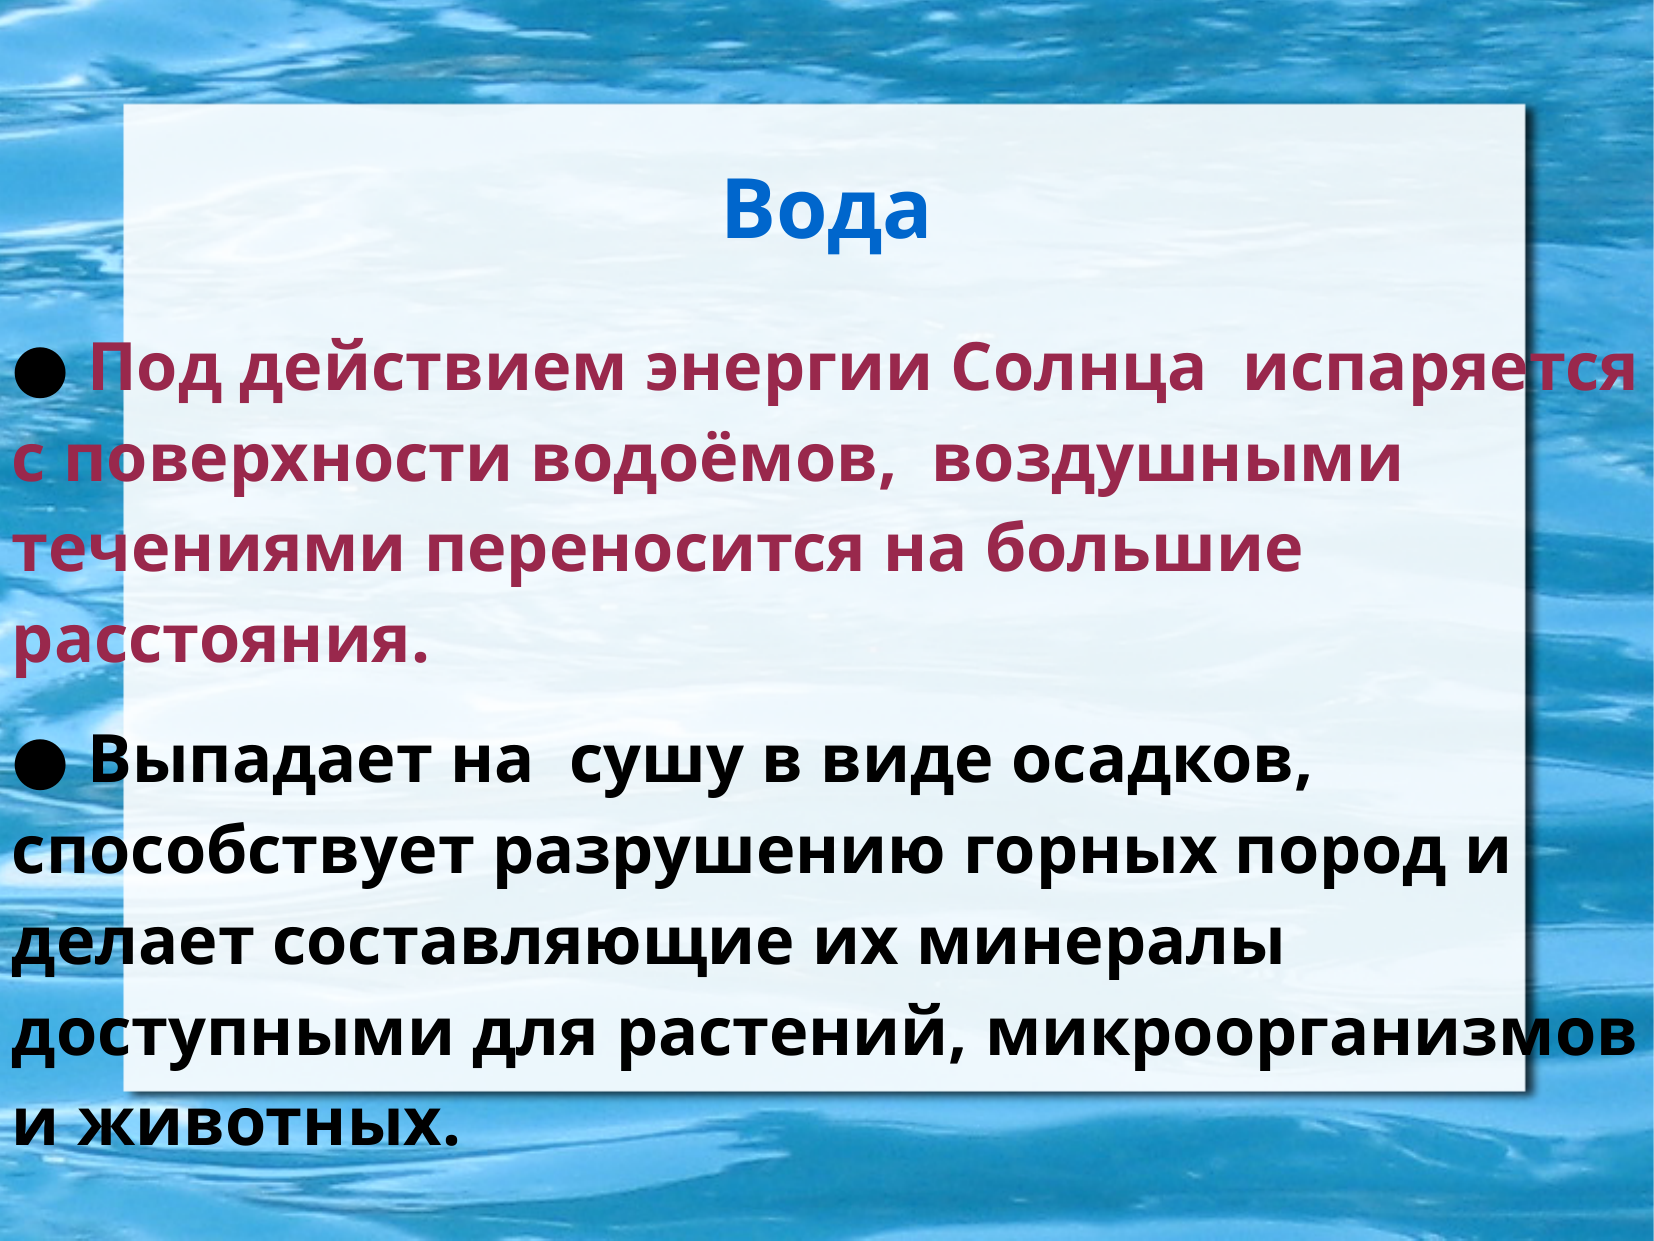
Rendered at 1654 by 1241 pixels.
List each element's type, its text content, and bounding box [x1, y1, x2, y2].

title Вода [147, 118, 1506, 296]
picture [0, 0, 1654, 1241]
list ● Под действием энергии Солнца испаряется с поверхности водоёмов, воздушными течениями переносится на большие расстояния. ● Выпадает на сушу в виде осадков, способствует разрушению горных пород и делает составляющие их минералы доступными для растений, микроорганизмов и животных. [11, 318, 1654, 1241]
